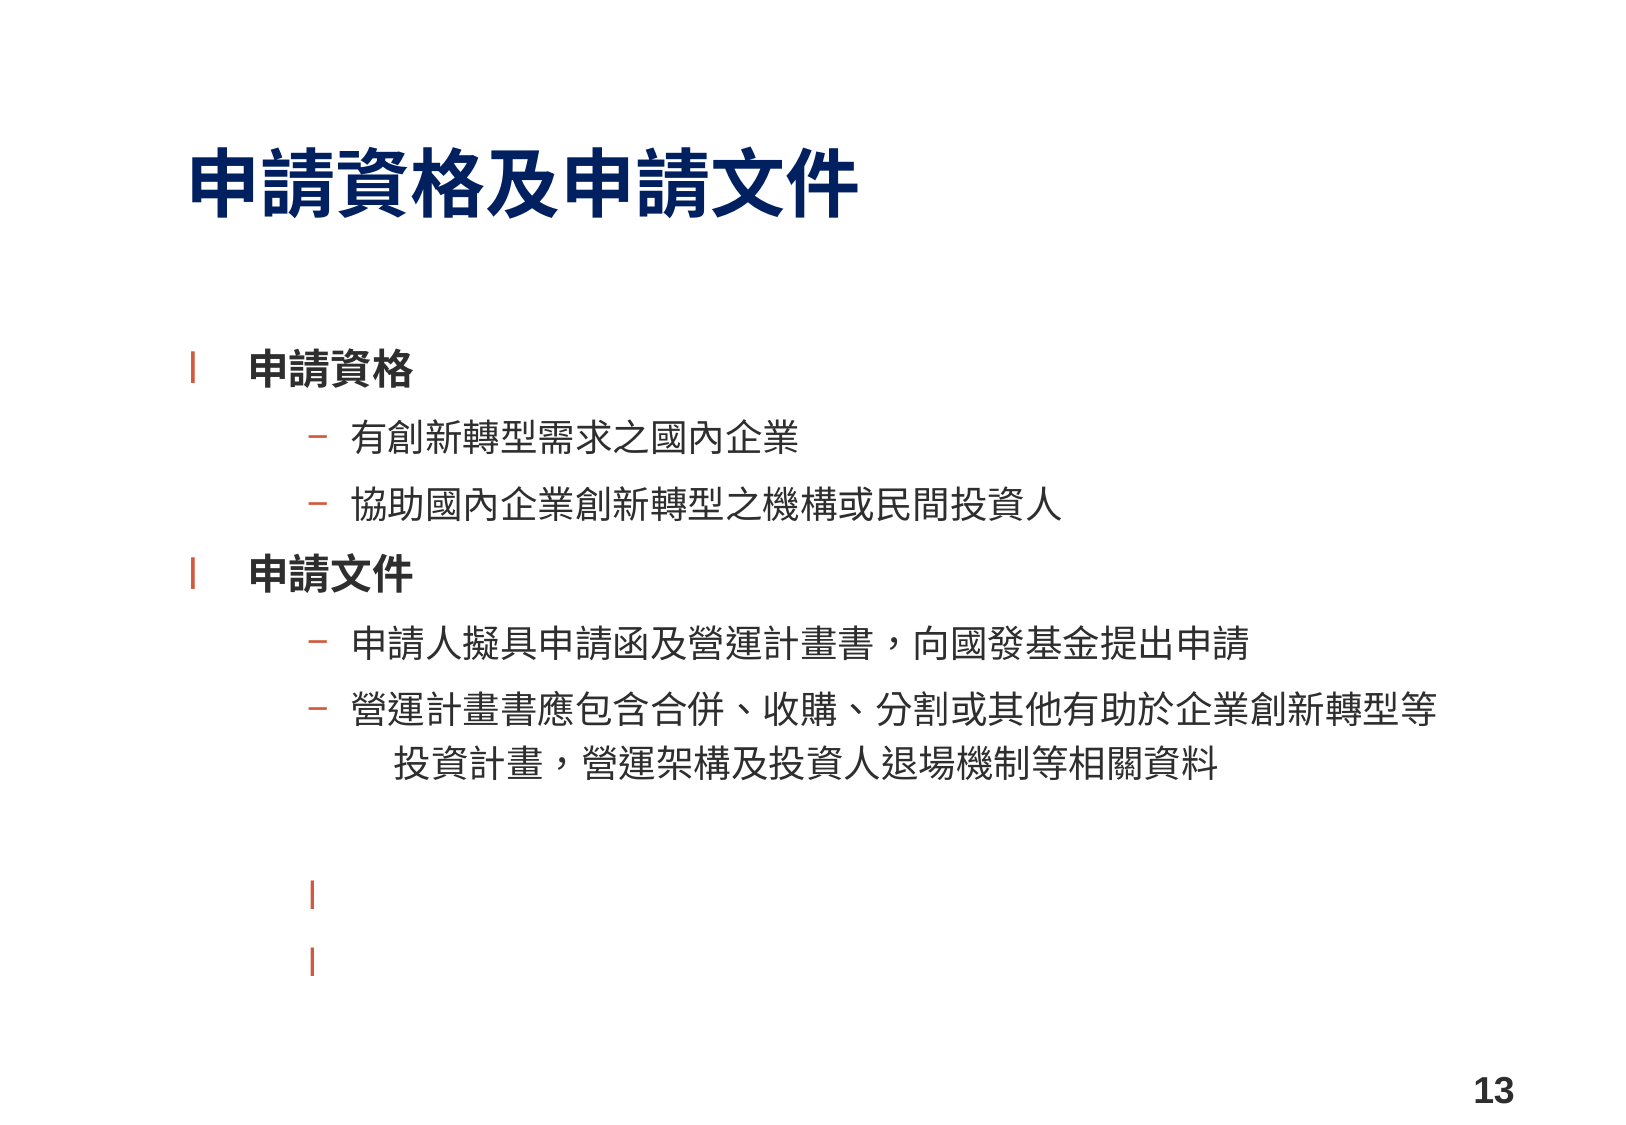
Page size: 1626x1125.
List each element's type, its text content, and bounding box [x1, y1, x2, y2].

list 申請資格 有創新轉型需求之國內企業 協助國內企業創新轉型之機構或民間投資人 申請文件 申請人擬具申請函及營運計畫書，向國發基金提出申請 營運計畫書應包含合併、收購、分割或其他有助於企業創新轉型等投資計畫，營運架構及投資人退場機制等相關資料 [172, 324, 1470, 950]
text_box 12 [1458, 1052, 1581, 1125]
title 申請資格及申請文件 [169, 87, 1450, 276]
